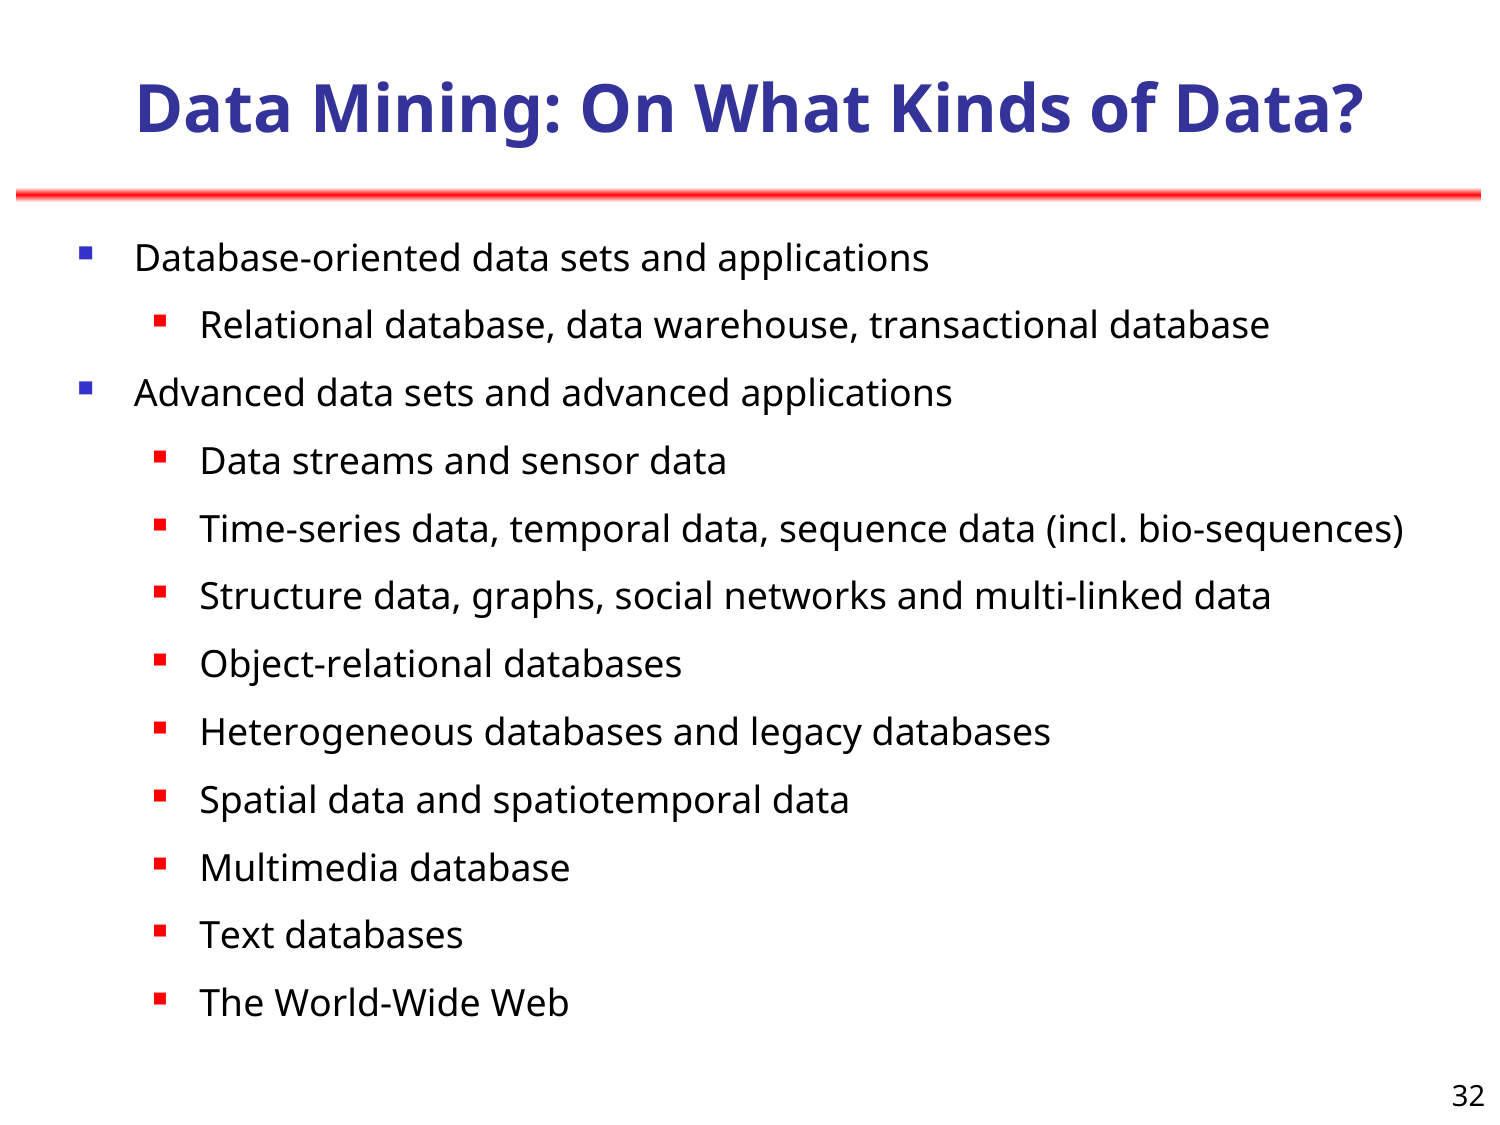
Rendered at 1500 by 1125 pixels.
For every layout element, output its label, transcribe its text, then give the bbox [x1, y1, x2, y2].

title Data Mining: On What Kinds of Data? [75, 18, 1426, 194]
list Database-oriented data sets and applications Relational database, data warehouse, transactional database Advanced data sets and advanced applications Data streams and sensor data Time-series data, temporal data, sequence data (incl. bio-sequences) Structure data, graphs, social networks and multi-linked data Object-relational databases Heterogeneous databases and legacy databases Spatial data and spatiotemporal data Multimedia database Text databases The World-Wide Web [62, 212, 1475, 1091]
text_box <number> [1187, 1050, 1500, 1125]
